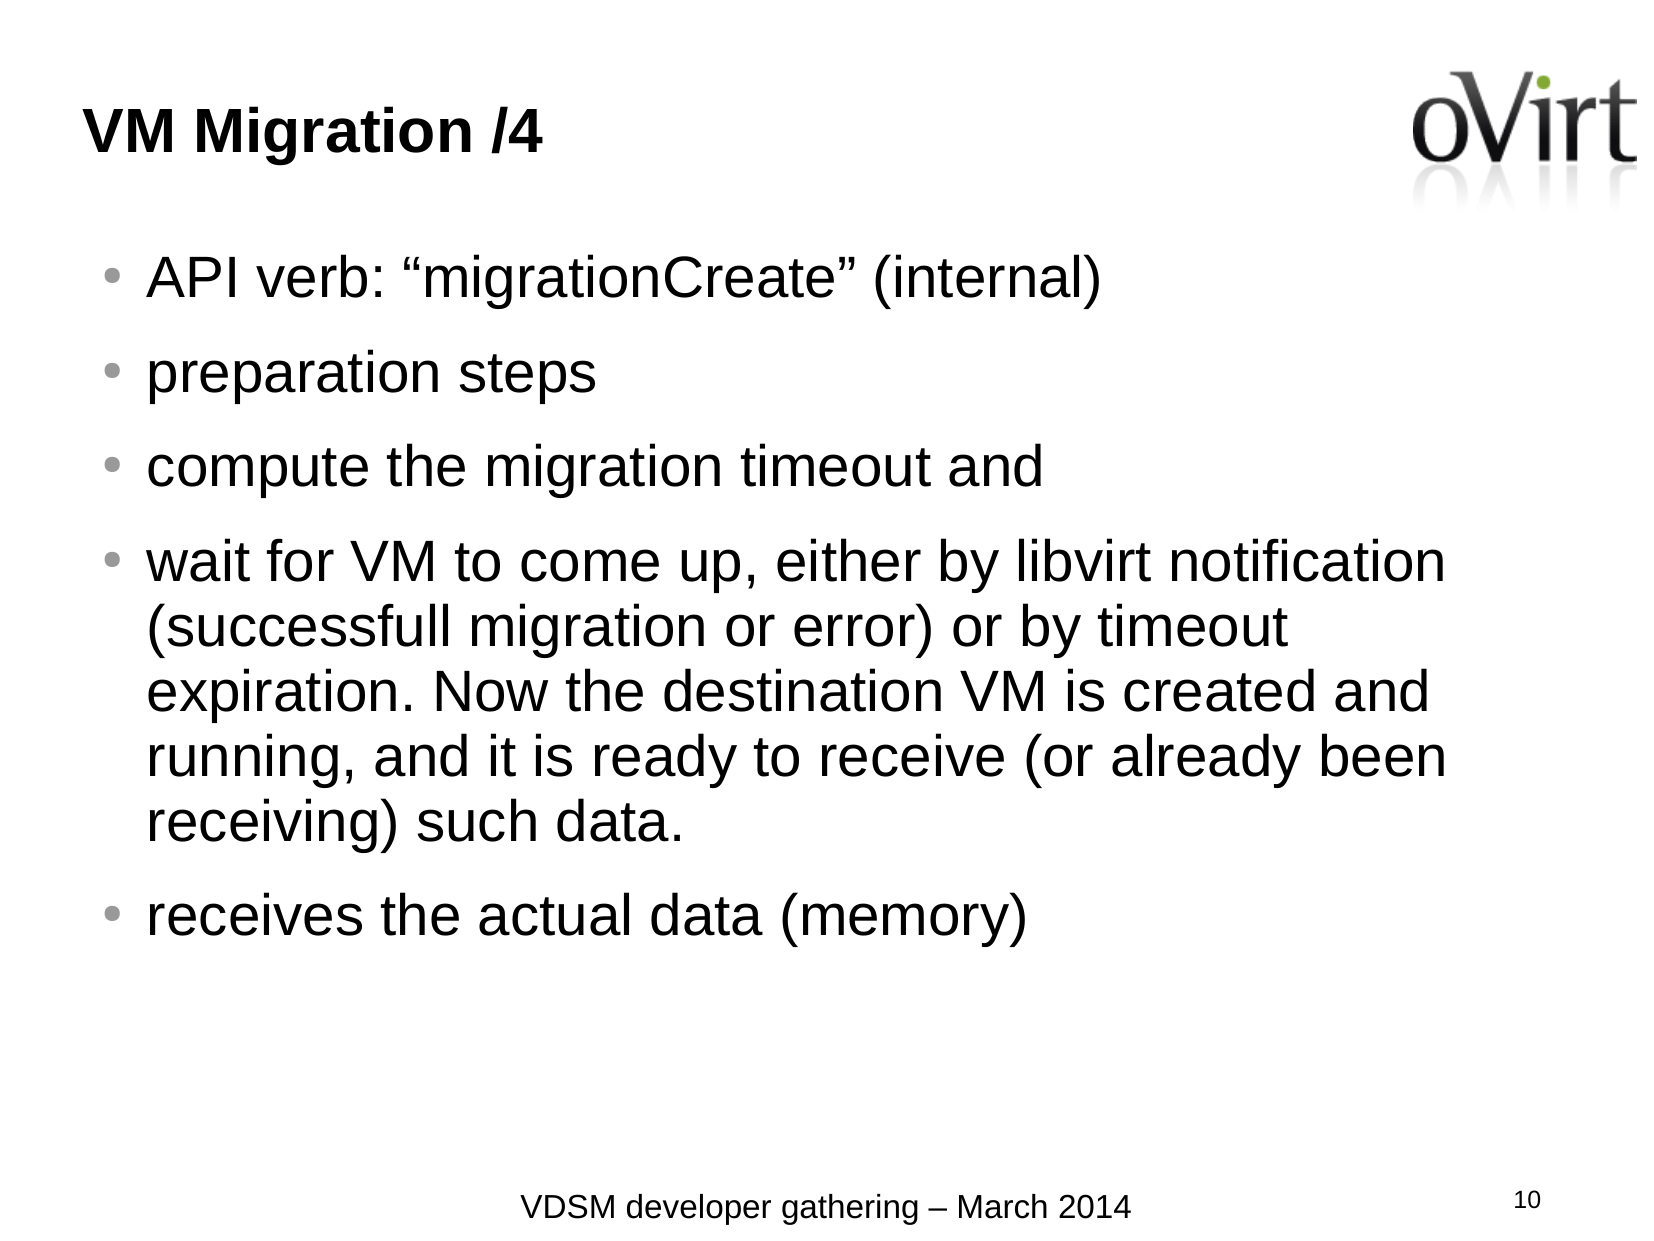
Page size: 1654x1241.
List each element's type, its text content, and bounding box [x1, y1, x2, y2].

title VM Migration /4 [82, 37, 1303, 226]
picture [1413, 63, 1637, 212]
list API verb: “migrationCreate” (internal) preparation steps compute the migration timeout and wait for VM to come up, either by libvirt notification (successfull migration or error) or by timeout expiration. Now the destination VM is created and running, and it is ready to receive (or already been receiving) such data. receives the actual data (memory) [86, 244, 1576, 1039]
